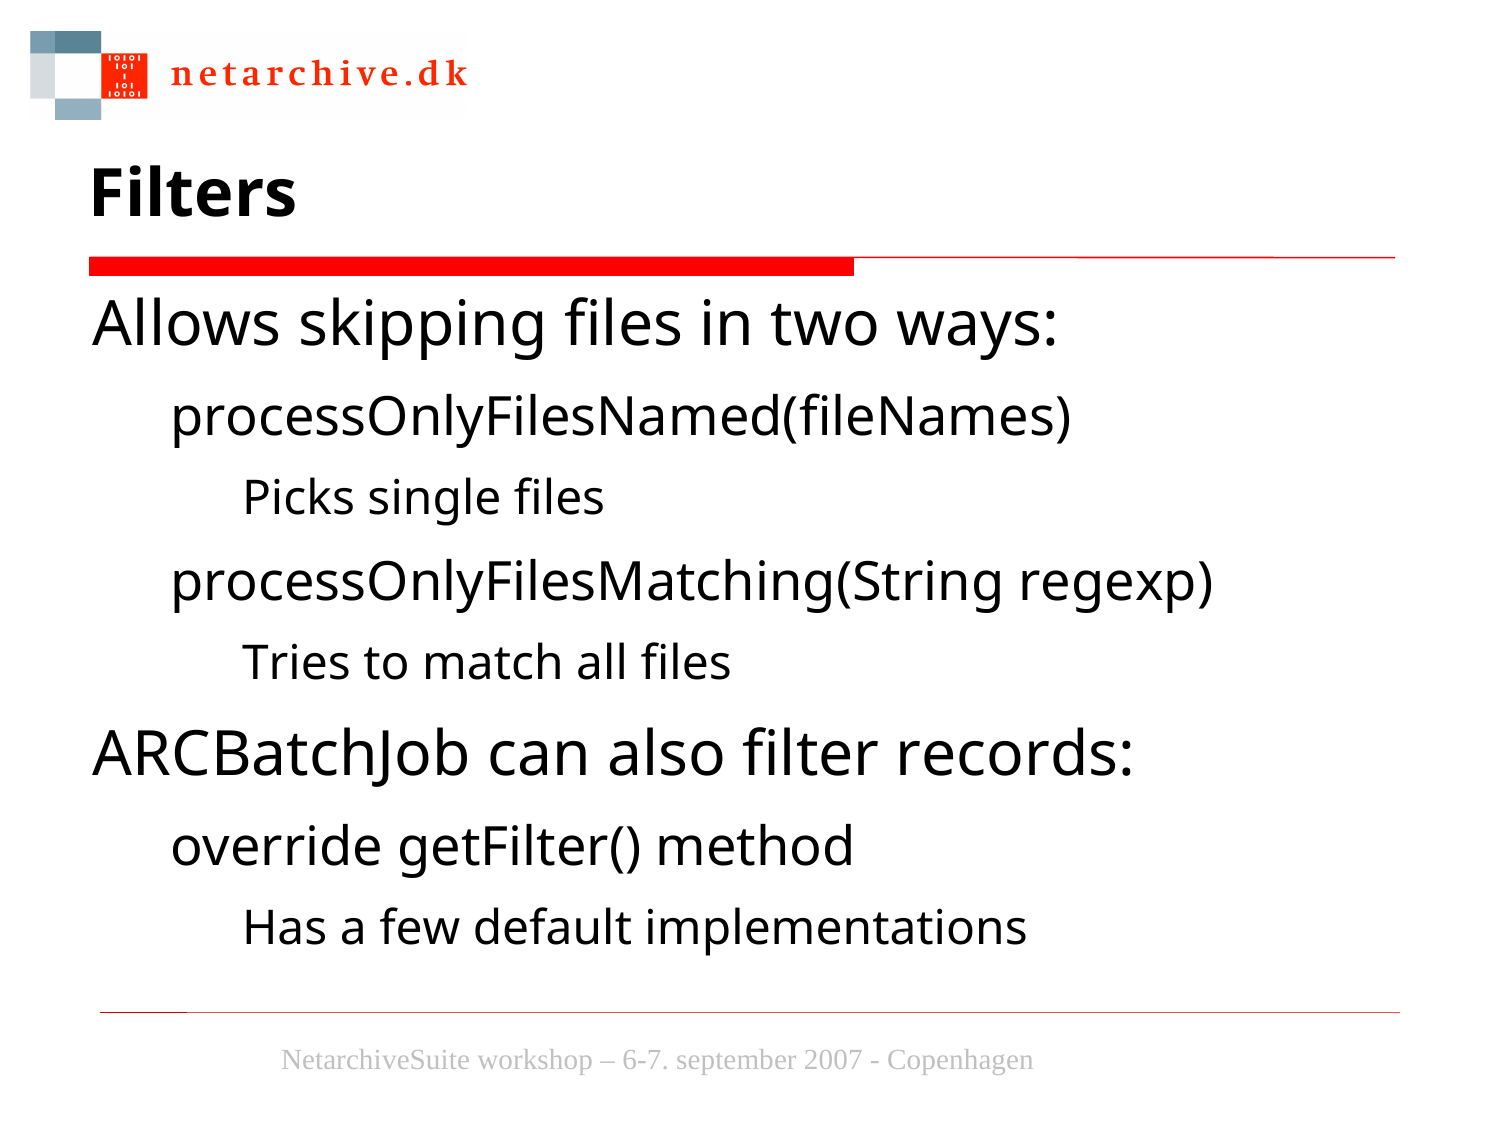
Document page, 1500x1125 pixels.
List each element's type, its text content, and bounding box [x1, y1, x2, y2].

list Allows skipping files in two ways: processOnlyFilesNamed(fileNames) Picks single files processOnlyFilesMatching(String regexp) Tries to match all files ARCBatchJob can also filter records: override getFilter() method Has a few default implementations [92, 278, 1406, 988]
title Filters [88, 137, 1401, 244]
picture [29, 31, 467, 120]
